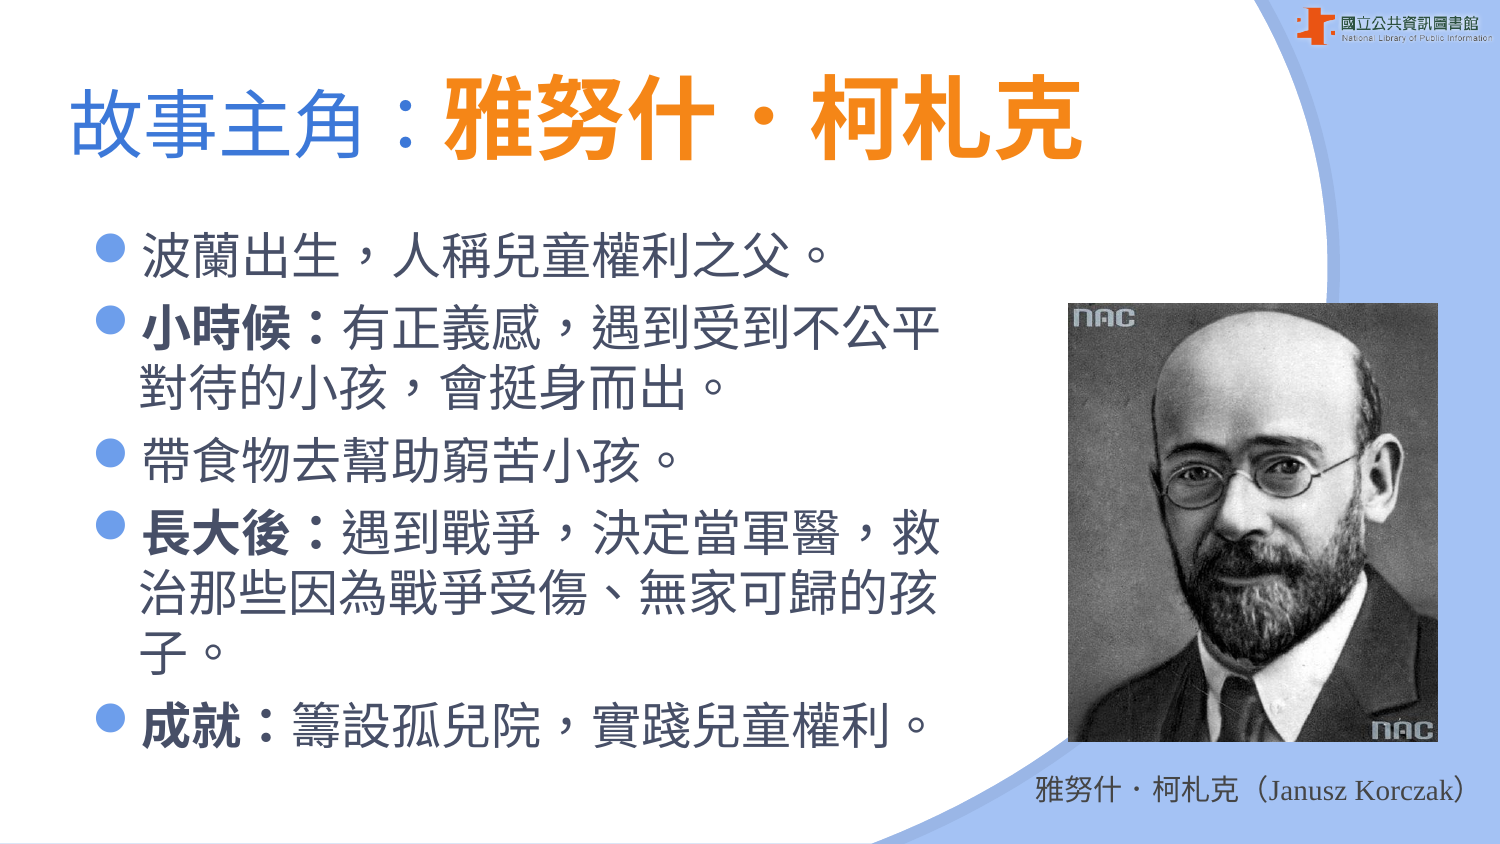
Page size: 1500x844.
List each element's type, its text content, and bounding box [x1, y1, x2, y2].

list 波蘭出生，人稱兒童權利之父。 小時候：有正義感，遇到受到不公平對待的小孩，會挺身而出。 帶食物去幫助窮苦小孩。 長大後：遇到戰爭，決定當軍醫，救治那些因為戰爭受傷、無家可歸的孩子。 成就：籌設孤兒院，實踐兒童權利。 [76, 209, 963, 812]
picture [1287, 0, 1500, 52]
title 故事主角：雅努什．柯札克 [53, 63, 1235, 186]
text_box 雅努什．柯札克（Janusz Korczak） [1020, 764, 1499, 815]
picture [1068, 303, 1438, 742]
